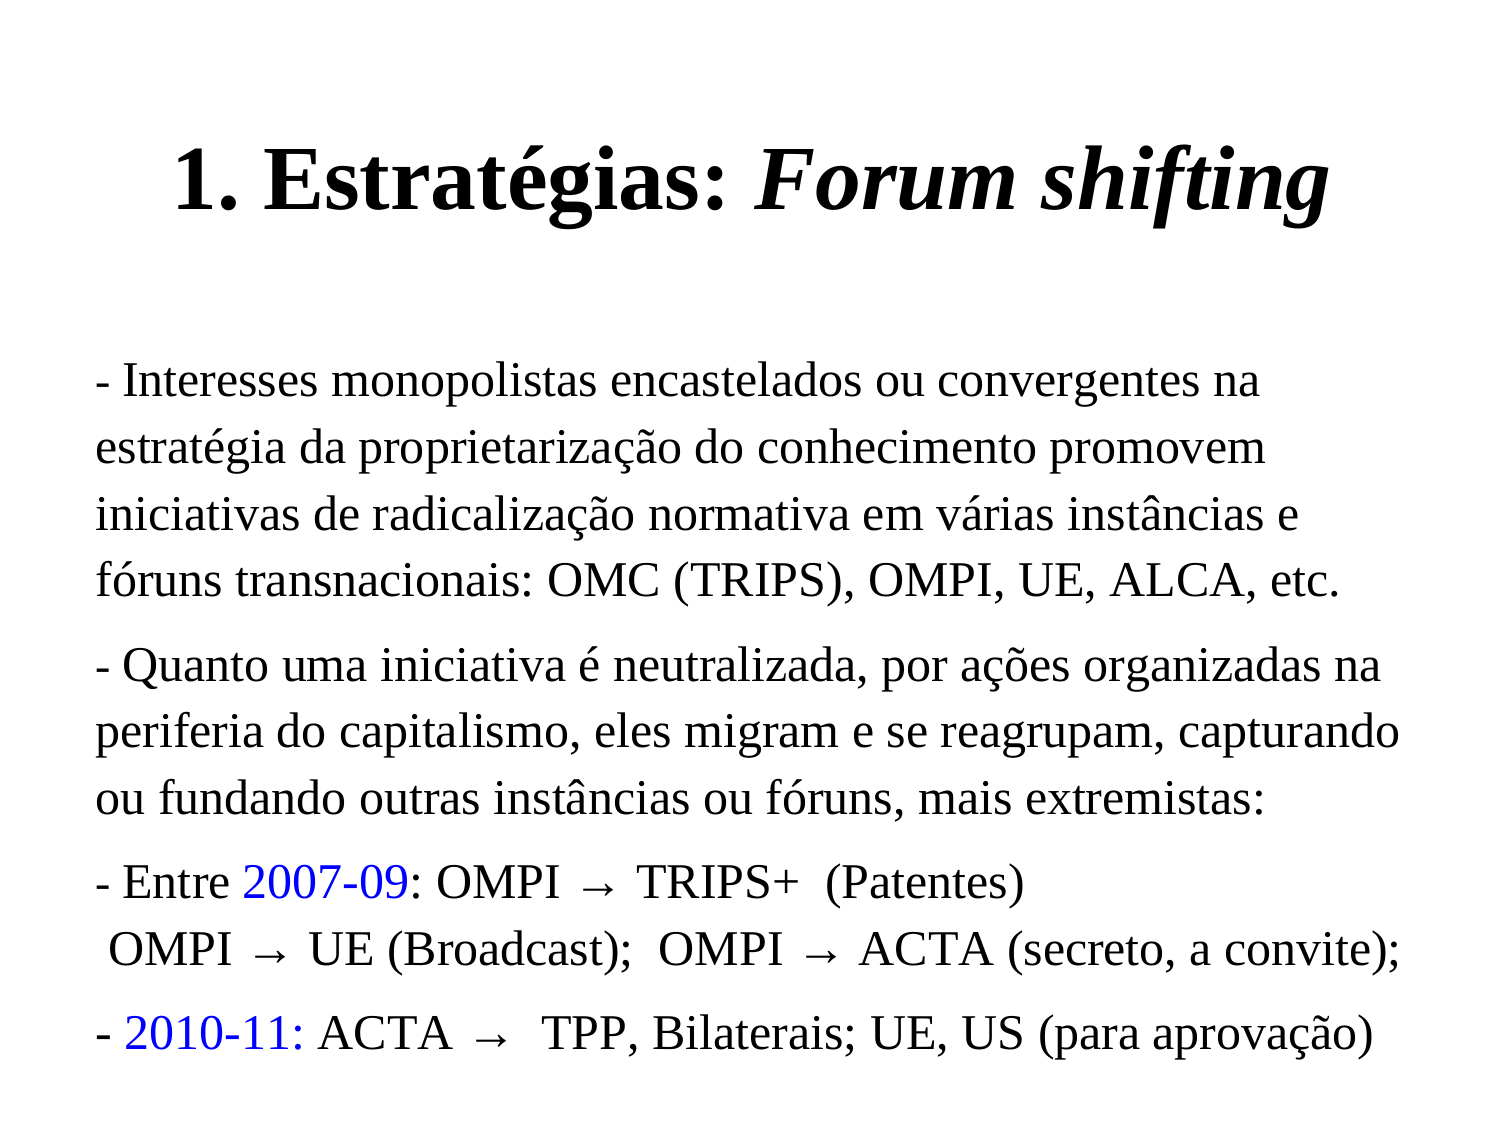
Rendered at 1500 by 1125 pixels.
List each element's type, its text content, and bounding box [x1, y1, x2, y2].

title 1. Estratégias: Forum shifting [87, 52, 1416, 307]
text_box - Interesses monopolistas encastelados ou convergentes na estratégia da proprietarização do conhecimento promovem iniciativas de radicalização normativa em várias instâncias e fóruns transnacionais: OMC (TRIPS), OMPI, UE, ALCA, etc. - Quanto uma iniciativa é neutralizada, por ações organizadas na periferia do capitalismo, eles migram e se reagrupam, capturando ou fundando outras instâncias ou fóruns, mais extremistas: - Entre 2007-09: OMPI → TRIPS+ (Patentes) OMPI → UE (Broadcast); OMPI → ACTA (secreto, a convite); - 2010-11: ACTA → TPP, Bilaterais; UE, US (para aprovação) [80, 333, 1430, 1069]
